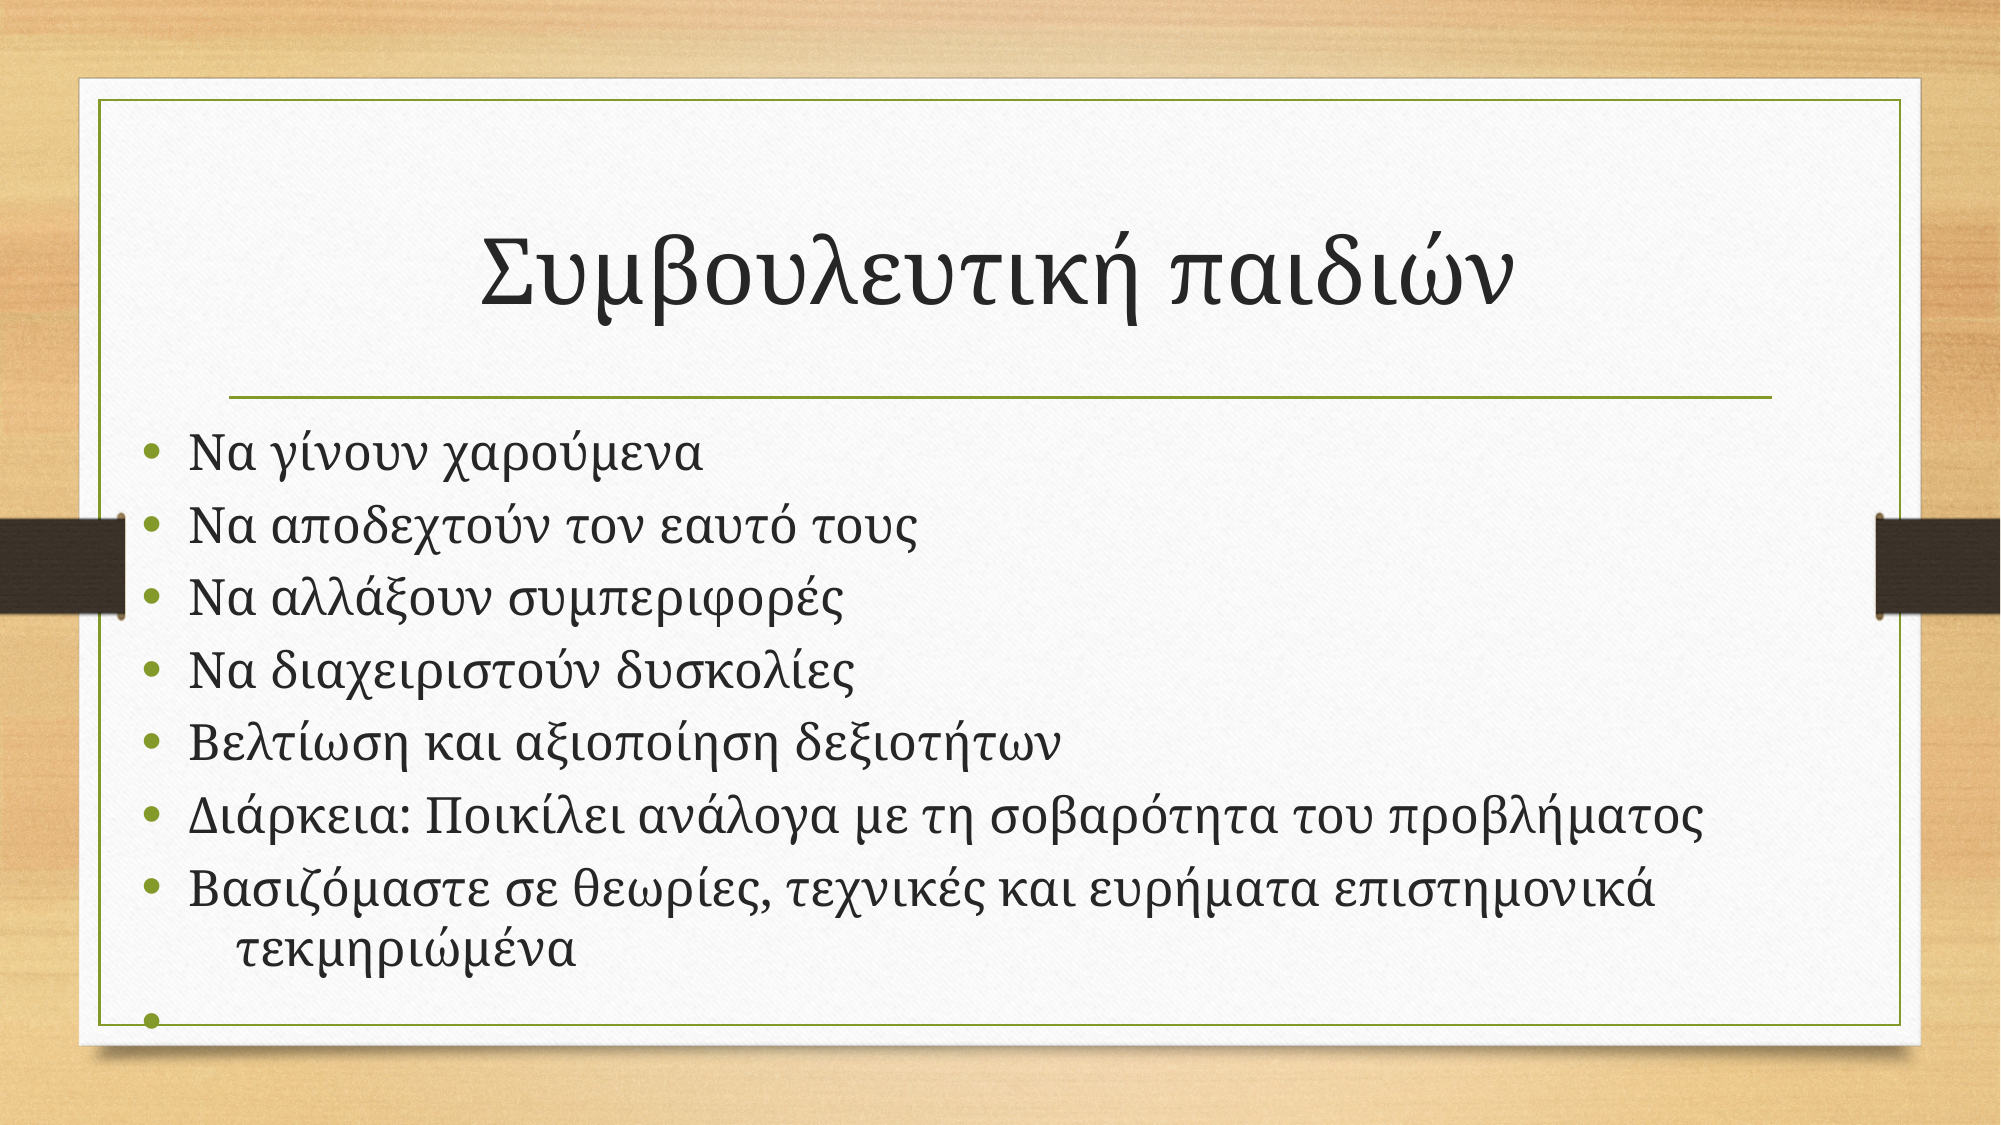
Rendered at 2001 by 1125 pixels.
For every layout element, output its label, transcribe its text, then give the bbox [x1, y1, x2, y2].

title Συμβουλευτική παιδιών [212, 161, 1788, 376]
list Να γίνουν χαρούμενα Να αποδεχτούν τον εαυτό τους Να αλλάξουν συμπεριφορές Να διαχειριστούν δυσκολίες Βελτίωση και αξιοποίηση δεξιοτήτων Διάρκεια: Ποικίλει ανάλογα με τη σοβαρότητα του προβλήματος Βασιζόμαστε σε θεωρίες, τεχνικές και ευρήματα επιστημονικά τεκμηριώμένα [126, 413, 1894, 1009]
